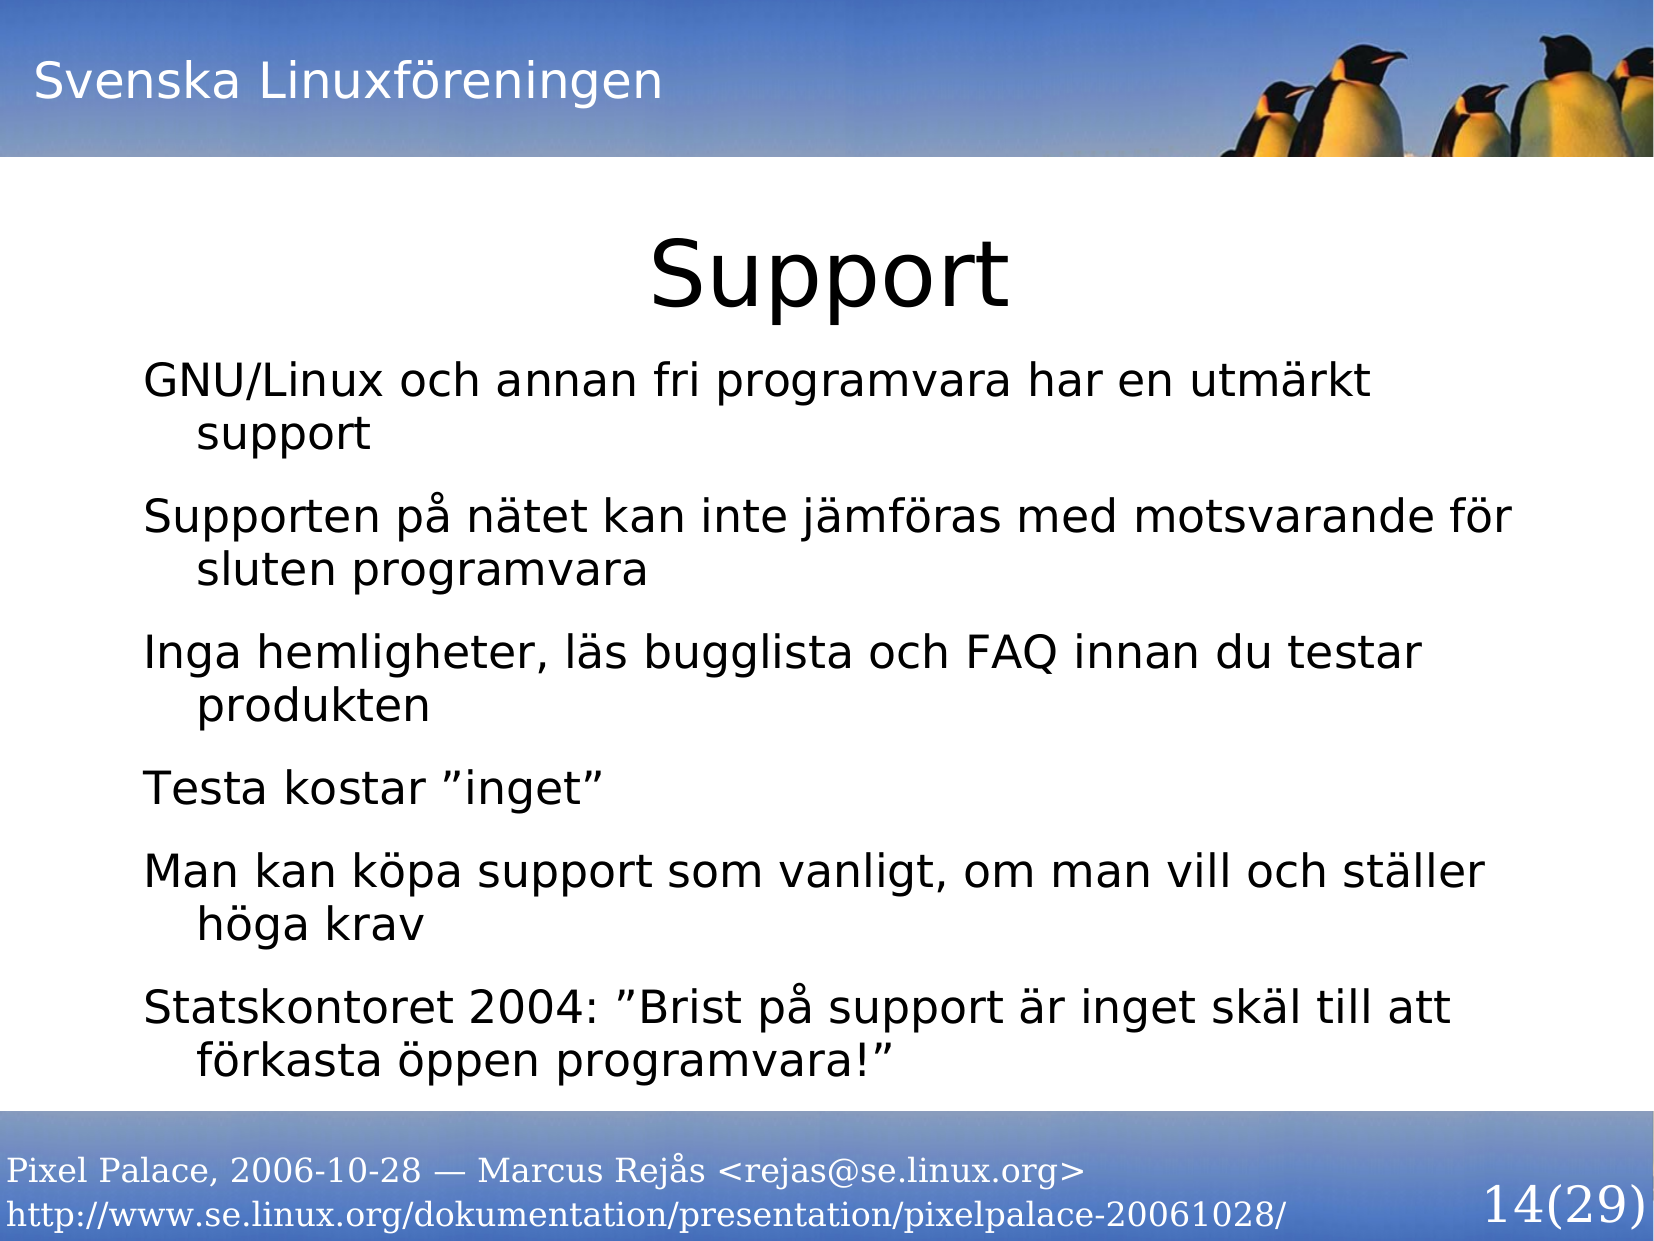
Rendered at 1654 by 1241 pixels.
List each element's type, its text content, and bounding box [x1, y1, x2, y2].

picture [0, 1111, 1654, 1241]
list GNU/Linux och annan fri programvara har en utmärkt support Supporten på nätet kan inte jämföras med motsvarande för sluten programvara Inga hemligheter, läs bugglista och FAQ innan du testar produkten Testa kostar ”inget” Man kan köpa support som vanligt, om man vill och ställer höga krav Statskontoret 2004: ”Brist på support är inget skäl till att förkasta öppen programvara!” [125, 353, 1538, 1088]
picture [0, 0, 1654, 157]
title Support [123, 160, 1537, 389]
